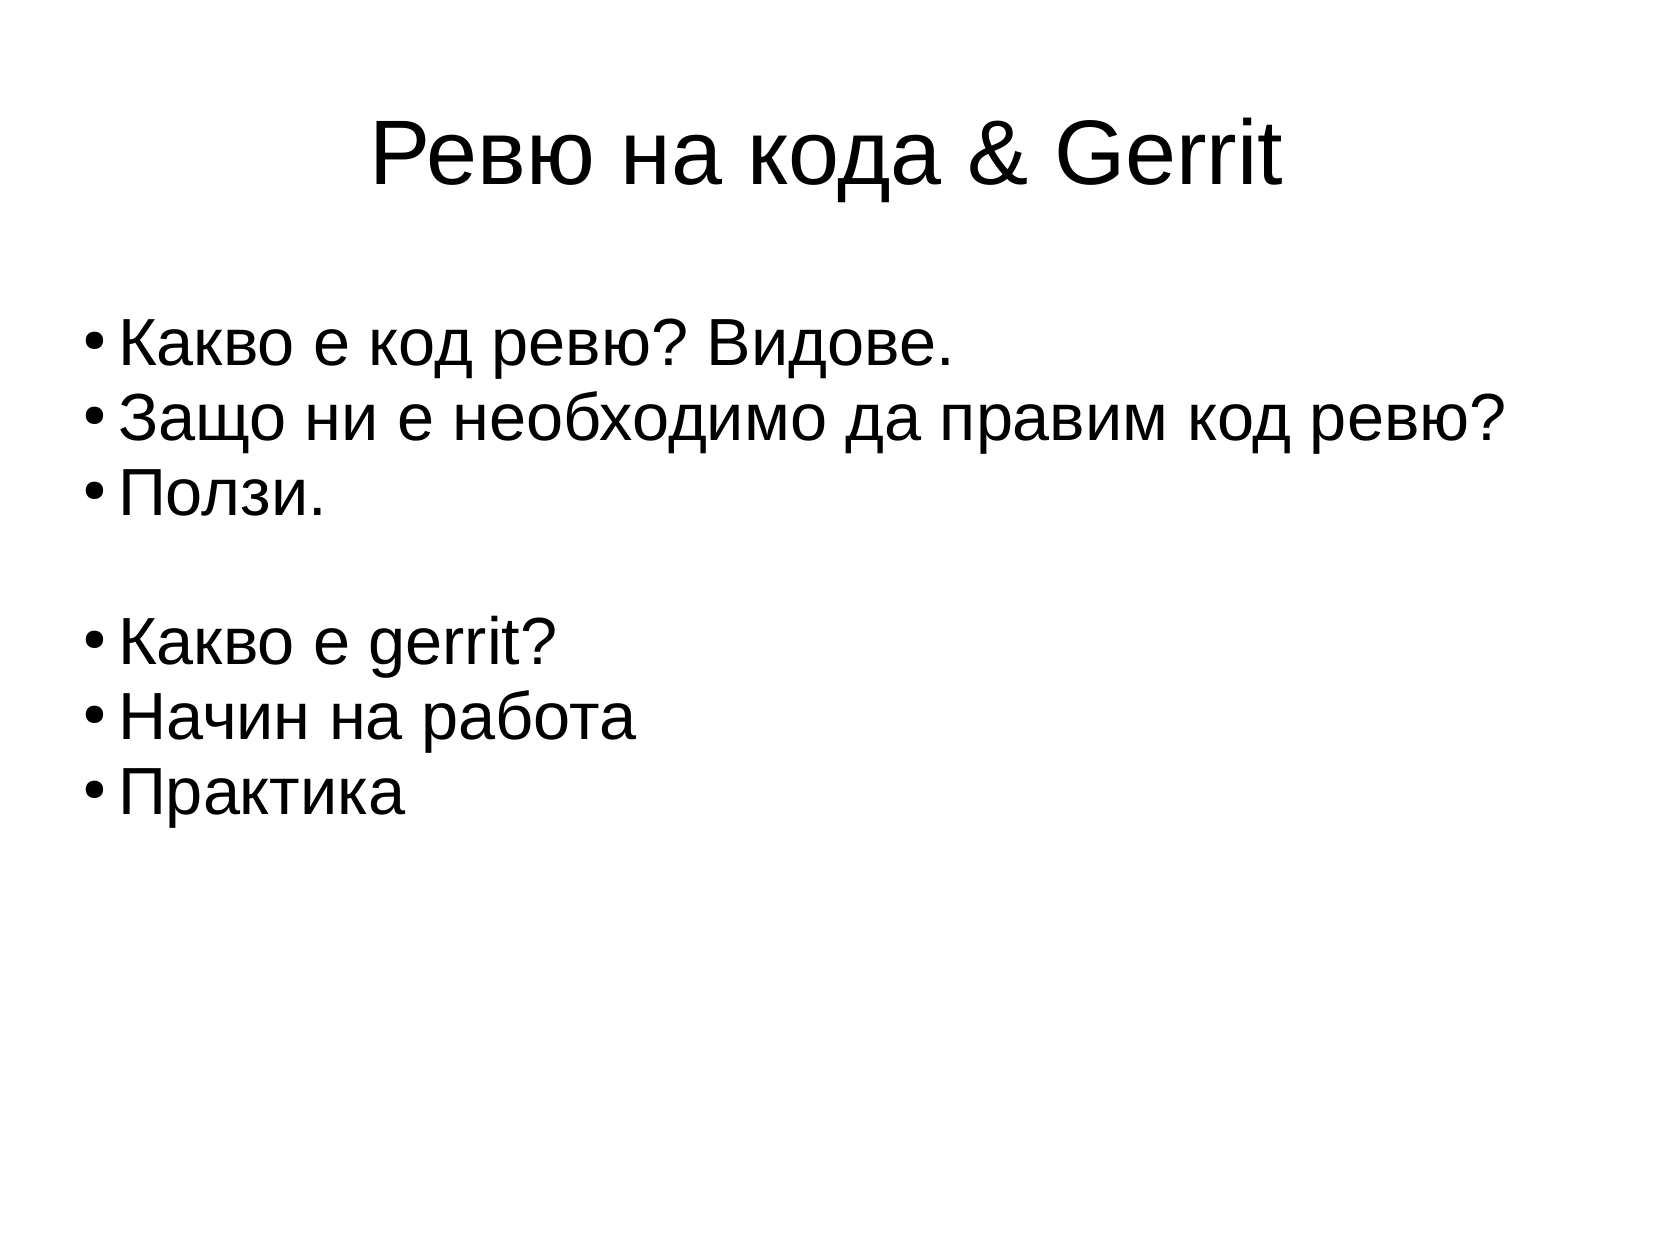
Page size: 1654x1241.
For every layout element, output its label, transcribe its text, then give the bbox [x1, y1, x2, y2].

subtitle Какво е код ревю? Видове. Защо ни е необходимо да правим код ревю? Ползи. Какво е gerrit? Начин на работа Практика [82, 49, 1571, 1010]
